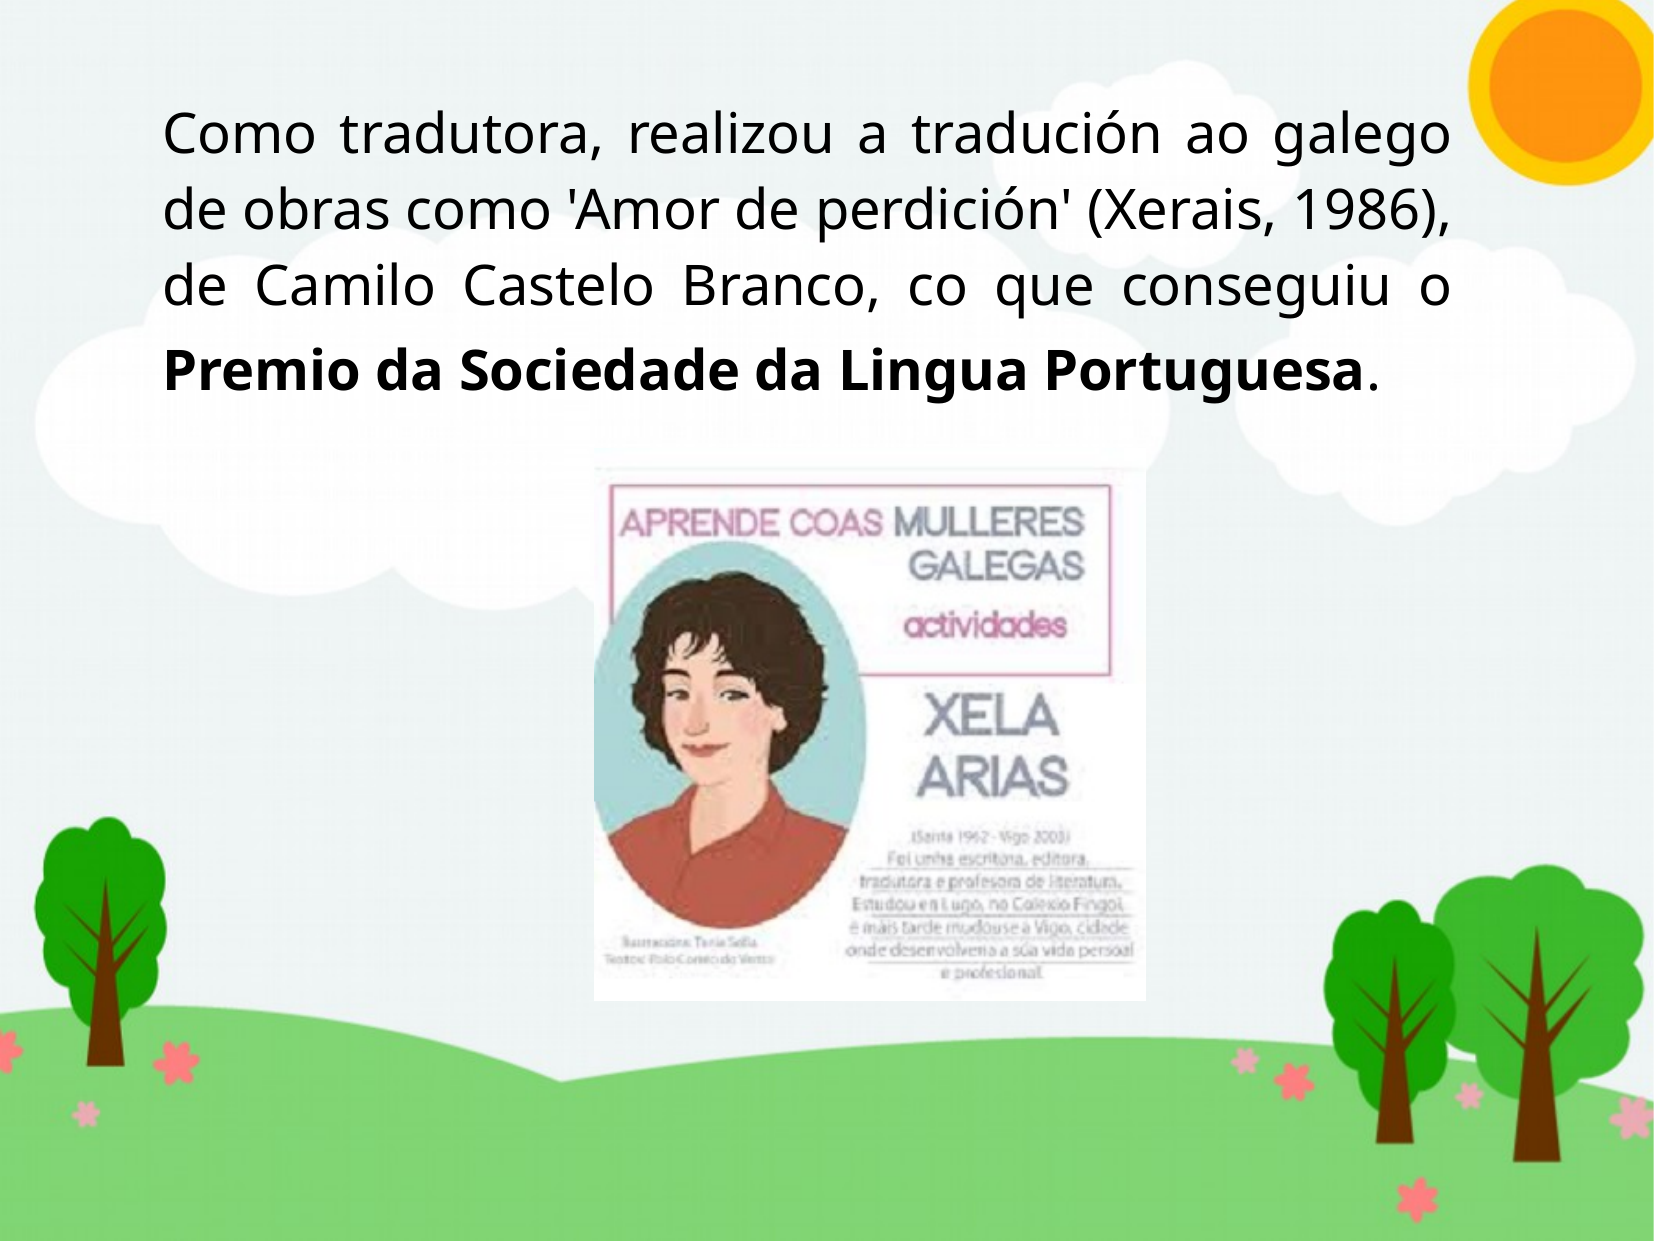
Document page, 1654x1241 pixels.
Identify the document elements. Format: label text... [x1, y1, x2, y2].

list Como tradutora, realizou a tradución ao galego de obras como 'Amor de perdición' (Xerais, 1986), de Camilo Castelo Branco, co que conseguiu o Premio da Sociedade da Lingua Portuguesa. [94, 94, 1453, 485]
picture [0, 0, 1654, 1241]
